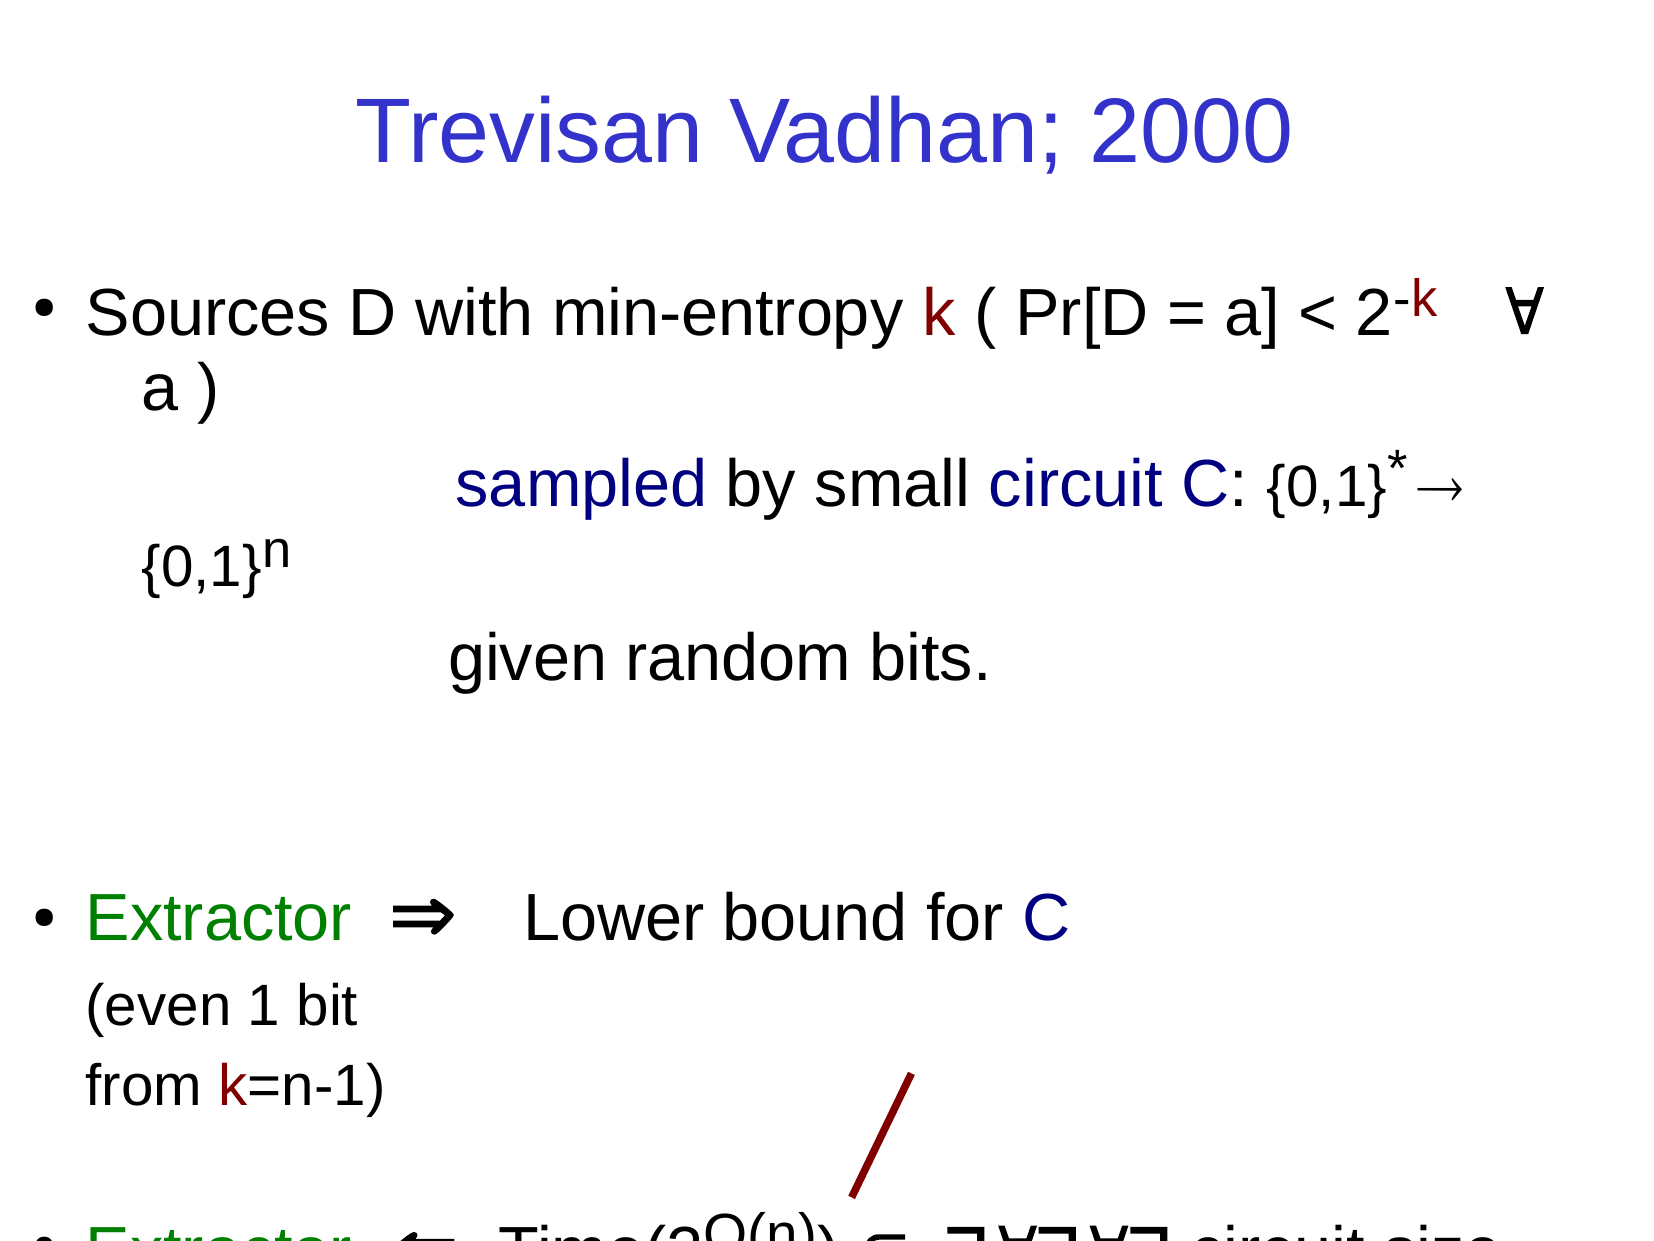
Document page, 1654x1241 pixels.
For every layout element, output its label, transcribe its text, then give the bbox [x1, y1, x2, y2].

list Sources D with min-entropy k ( Pr[D = a] < 2-k  a ) sampled by small circuit C: {0,1}*  {0,1}n given random bits. Extractor  Lower bound for C (even 1 bit from k=n-1) Extractor  Time(2O(n))  -circuit size 2o(n) [0, 181, 1654, 1235]
title Trevisan Vadhan; 2000 [0, 27, 1651, 235]
